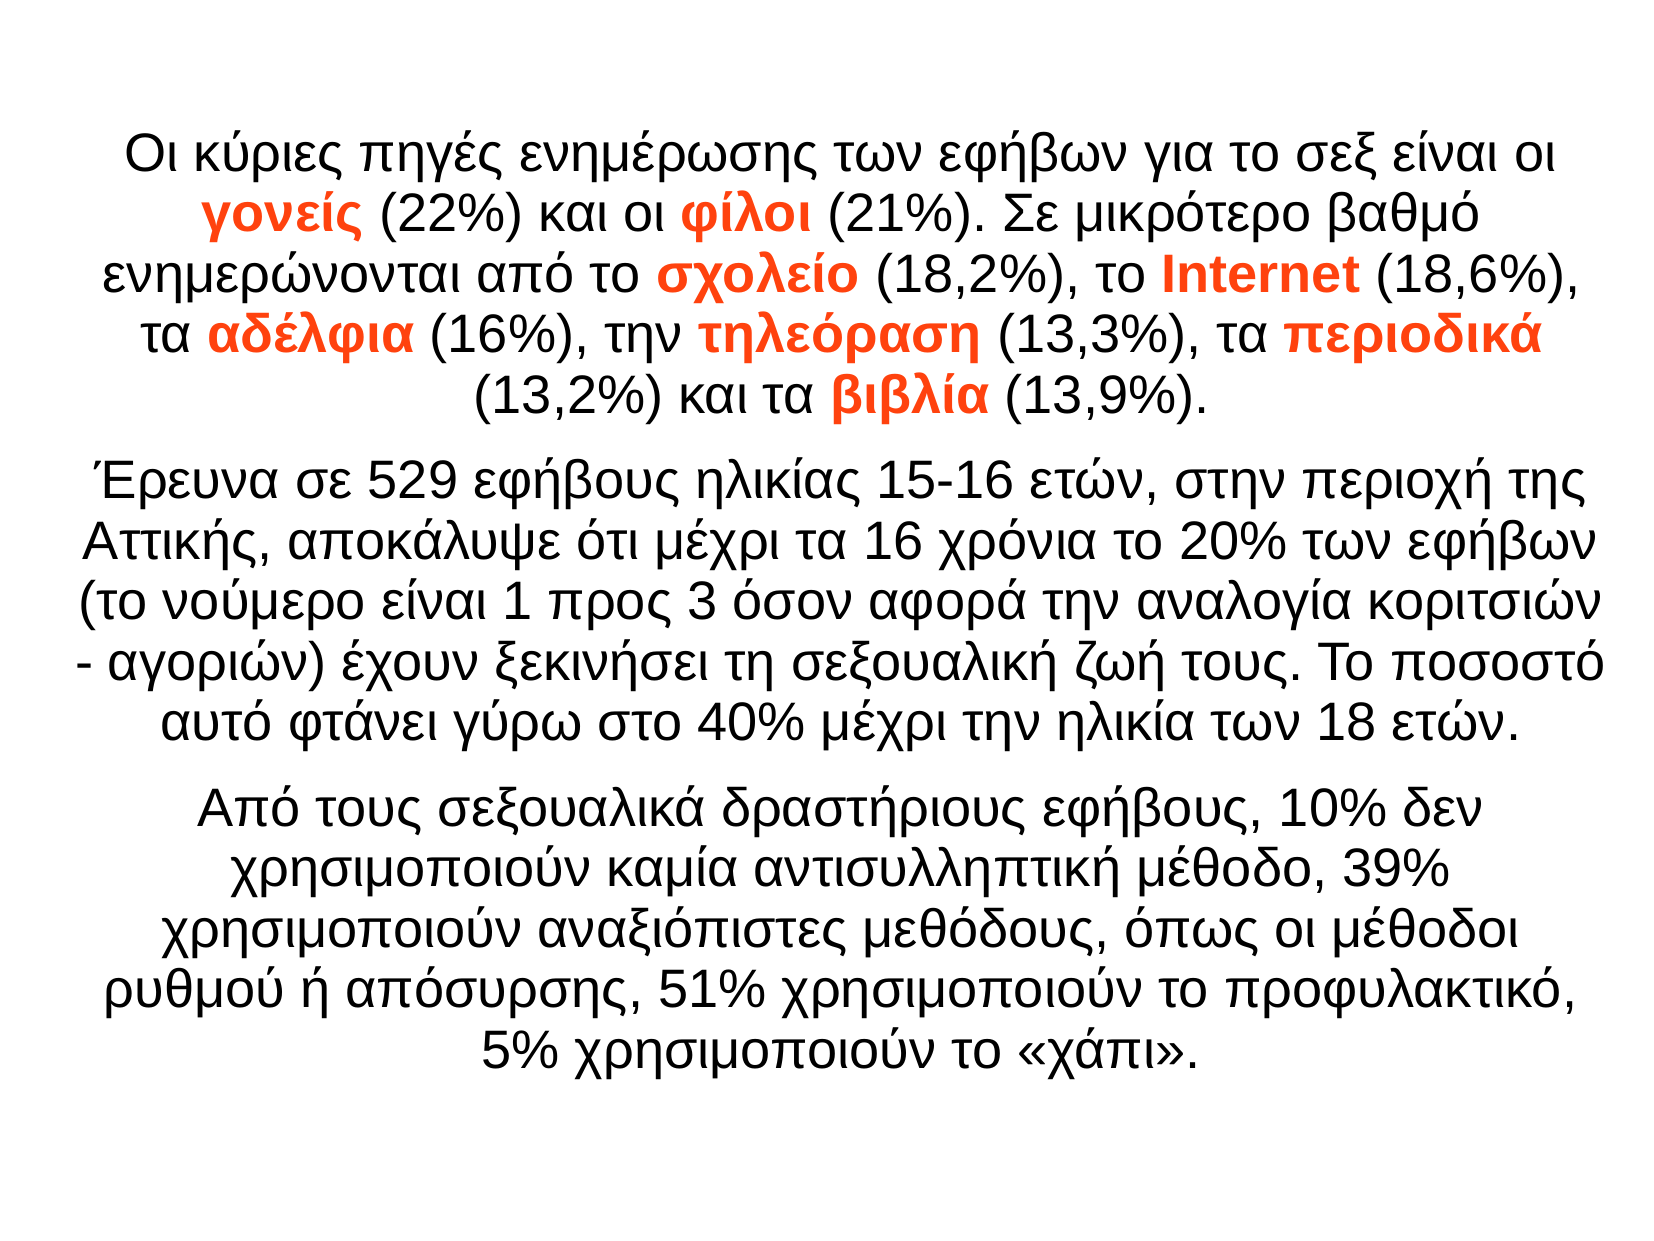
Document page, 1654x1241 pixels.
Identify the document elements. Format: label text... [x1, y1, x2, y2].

text_box Oι κύριες πηγές ενημέρωσης των εφήβων για το σεξ είναι οι γονείς (22%) και οι φίλοι (21%). Σε μικρότερο βαθμό ενημερώνονται από το σχολείο (18,2%), το Ιnternet (18,6%), τα αδέλφια (16%), την τηλεόραση (13,3%), τα περιοδικά (13,2%) και τα βιβλία (13,9%). Έρευνα σε 529 εφήβους ηλικίας 15-16 ετών, στην περιοχή της Αττικής, αποκάλυψε ότι μέχρι τα 16 χρόνια το 20% των εφήβων (το νούμερο είναι 1 προς 3 όσον αφορά την αναλογία κοριτσιών - αγοριών) έχουν ξεκινήσει τη σεξουαλική ζωή τους. Το ποσοστό αυτό φτάνει γύρω στο 40% μέχρι την ηλικία των 18 ετών. Από τους σεξουαλικά δραστήριους εφήβους, 10% δεν χρησιμοποιούν καμία αντισυλληπτική μέθοδο, 39% χρησιμοποιούν αναξιόπιστες μεθόδους, όπως οι μέθοδοι ρυθμού ή απόσυρσης, 51% χρησιμοποιούν το προφυλακτικό, 5% χρησιμοποιούν το «χάπι». [59, 29, 1625, 1221]
